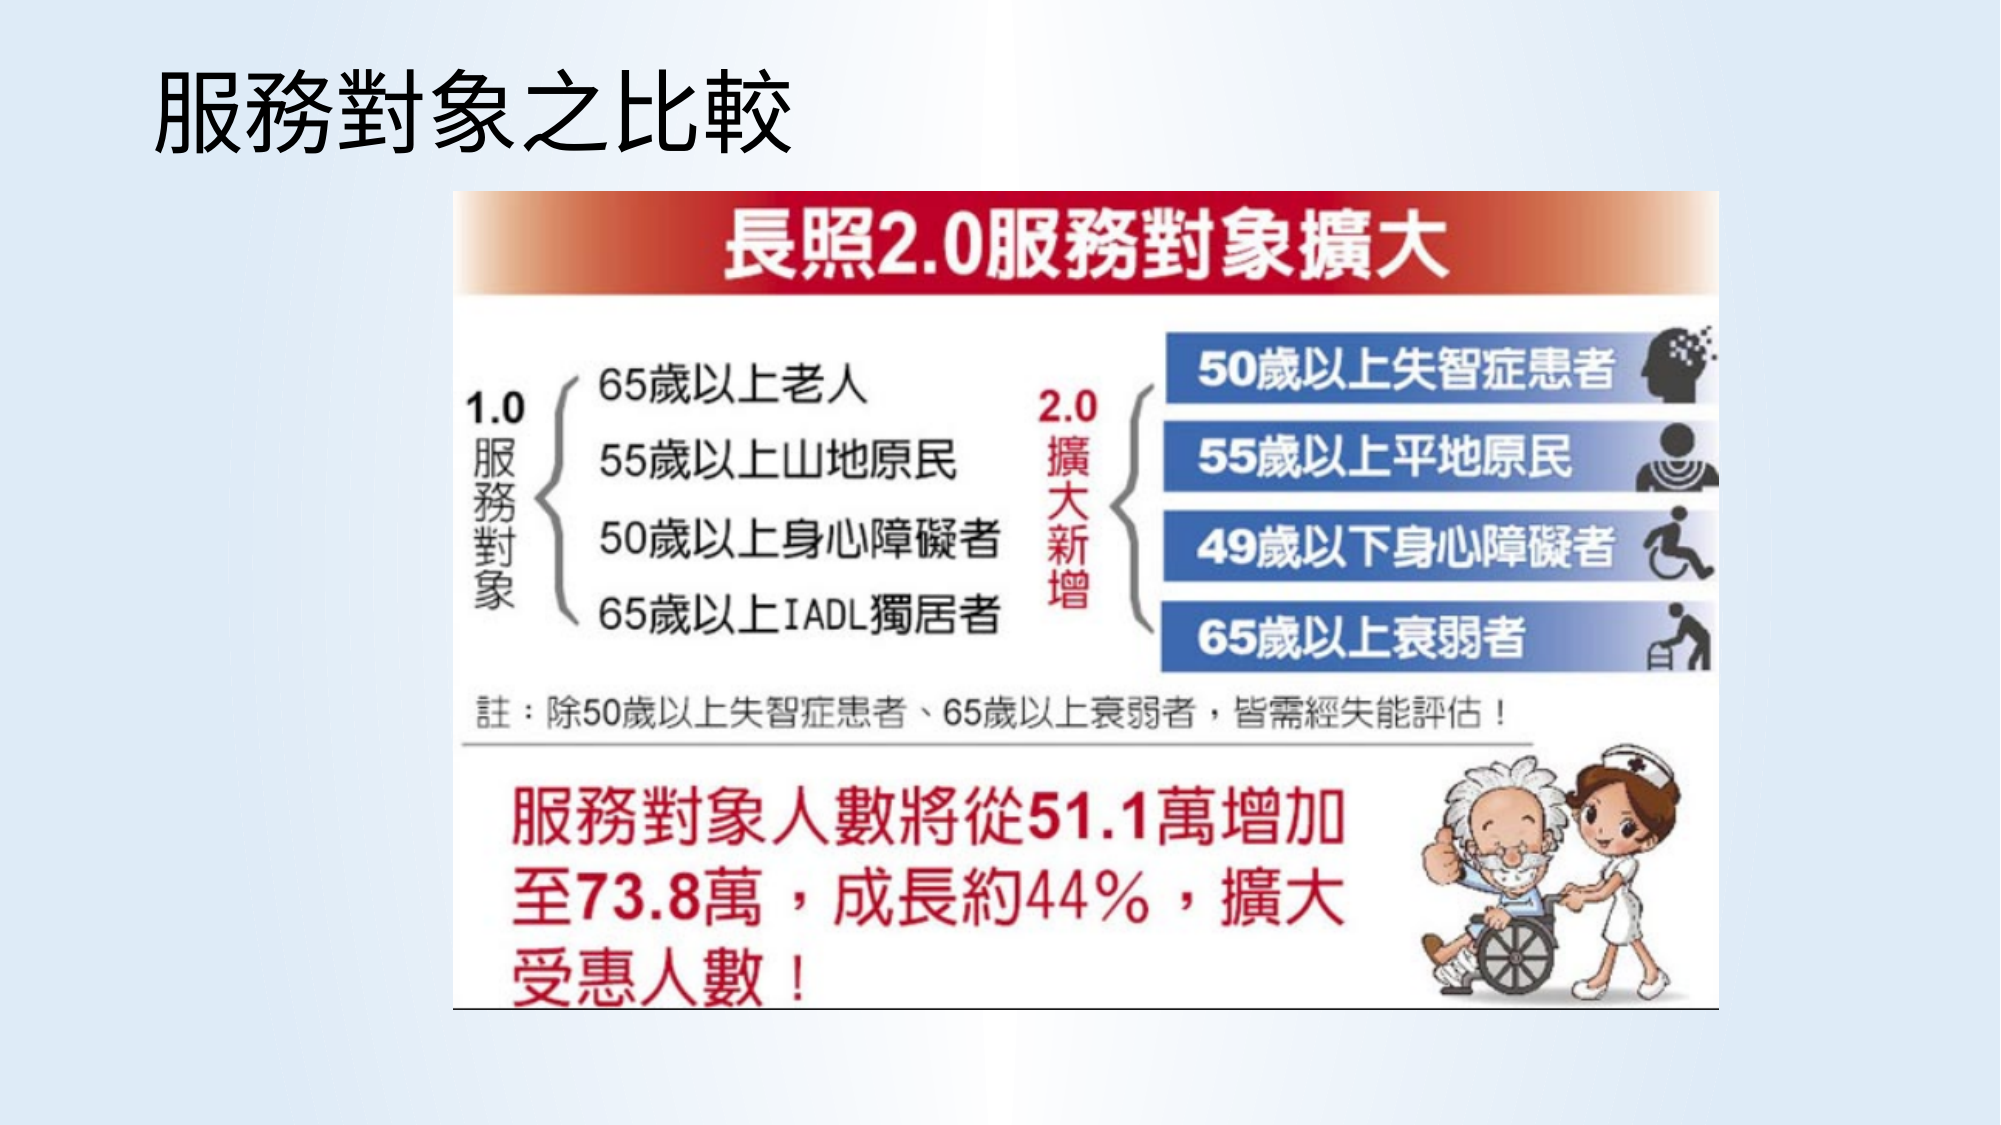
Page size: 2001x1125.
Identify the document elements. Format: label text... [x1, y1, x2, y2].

title 服務對象之比較 [137, 59, 1863, 278]
picture [453, 191, 1719, 1010]
